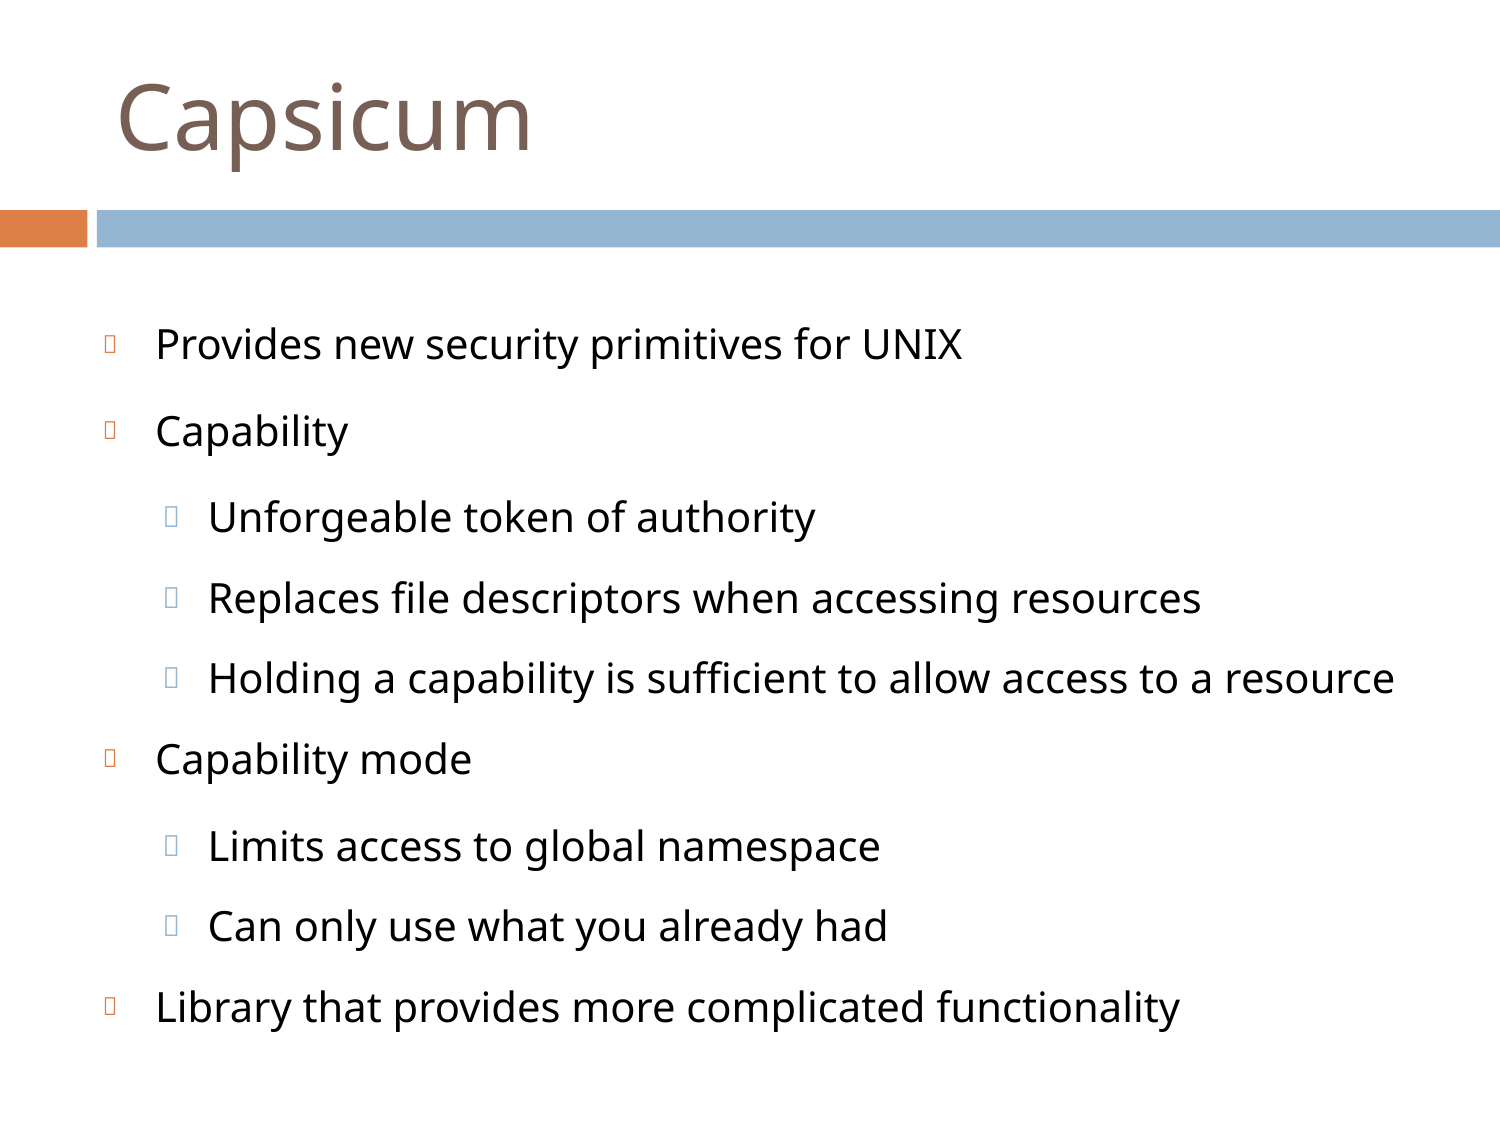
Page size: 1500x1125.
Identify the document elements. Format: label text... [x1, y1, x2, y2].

title Capsicum [100, 37, 1438, 200]
list Provides new security primitives for UNIX Capability Unforgeable token of authority Replaces file descriptors when accessing resources Holding a capability is sufficient to allow access to a resource Capability mode Limits access to global namespace Can only use what you already had Library that provides more complicated functionality [87, 299, 1426, 1038]
